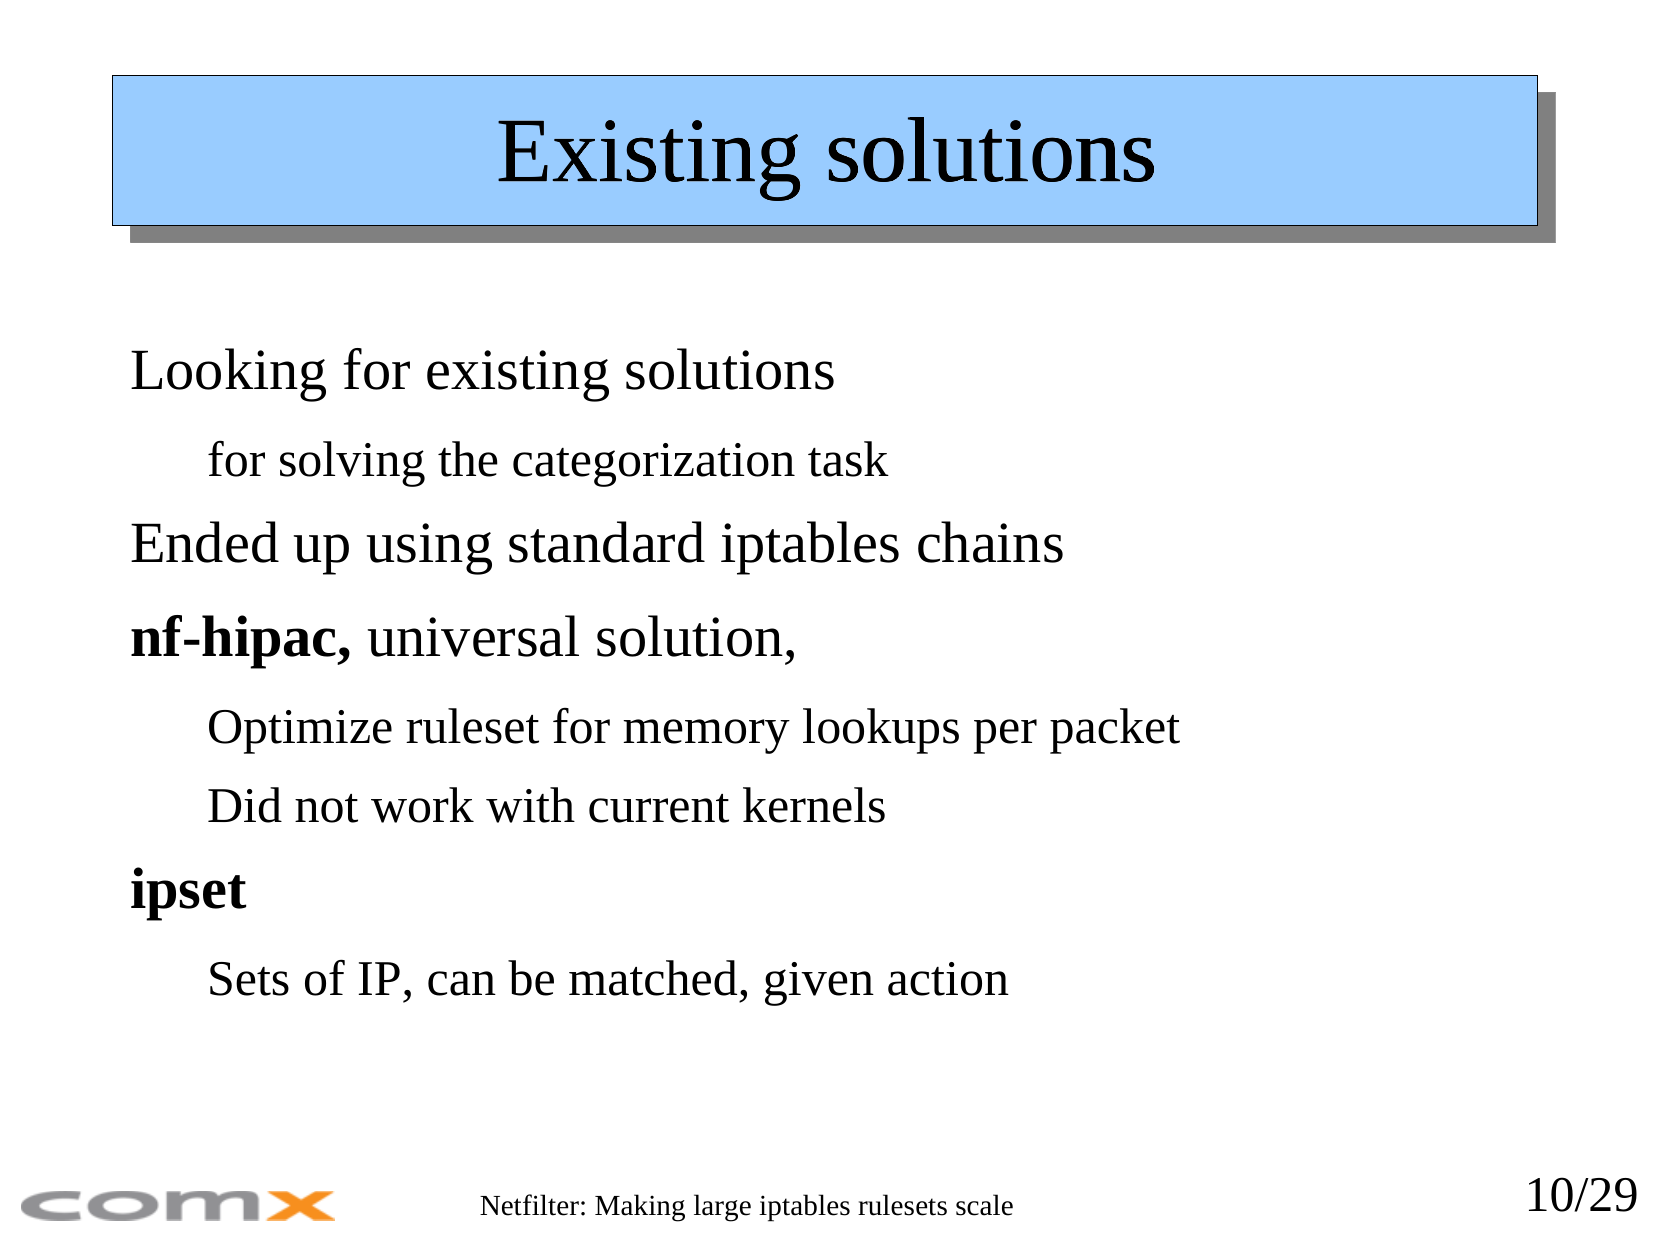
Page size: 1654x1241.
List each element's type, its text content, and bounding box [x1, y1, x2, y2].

title Existing solutions [116, 90, 1538, 211]
list Looking for existing solutions for solving the categorization task Ended up using standard iptables chains nf-hipac, universal solution, Optimize ruleset for memory lookups per packet Did not work with current kernels ipset Sets of IP, can be matched, given action [112, 337, 1538, 1096]
picture [21, 1191, 335, 1221]
